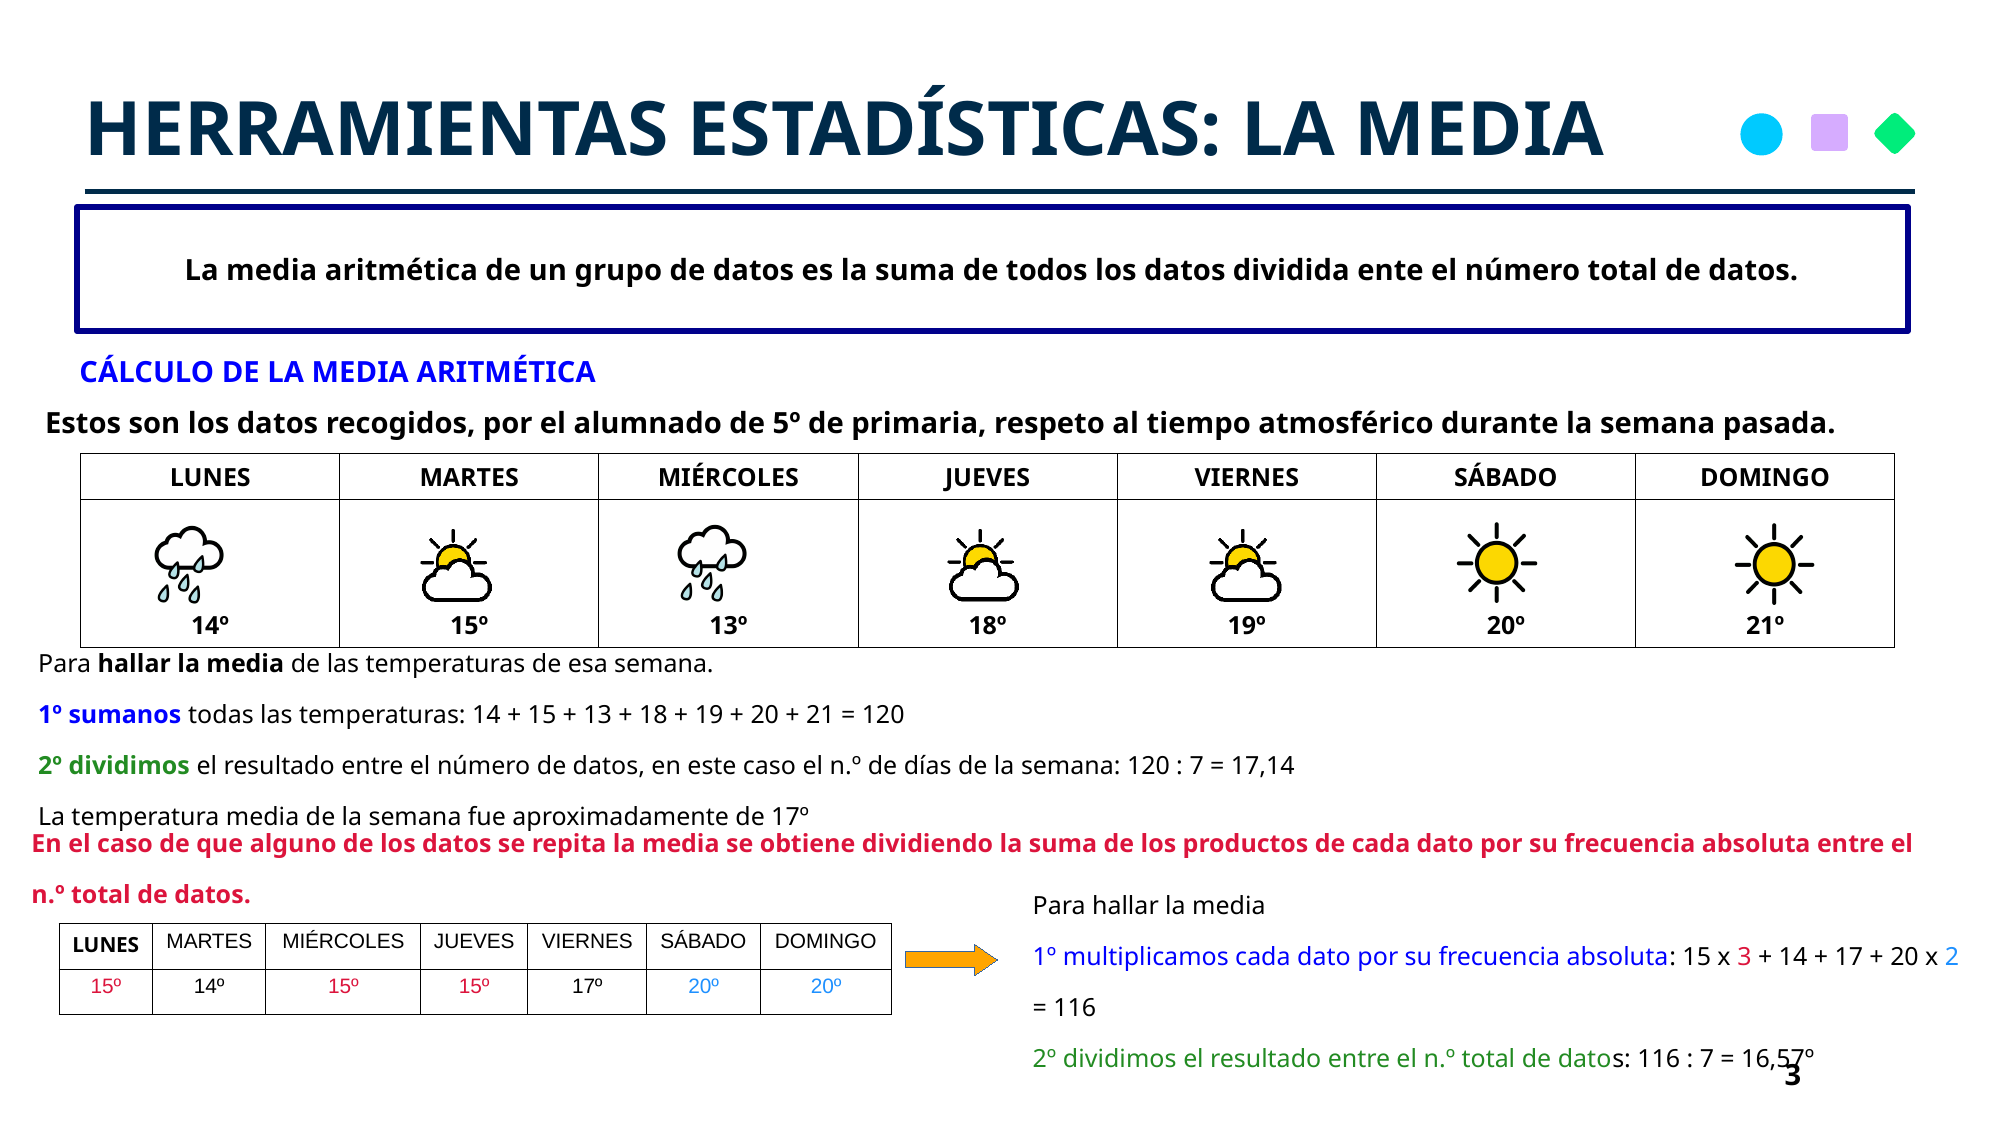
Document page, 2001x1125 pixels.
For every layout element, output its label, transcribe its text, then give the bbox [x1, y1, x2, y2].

table_header DOMINGO [761, 924, 891, 969]
table_cell 14º [153, 970, 265, 1014]
picture [412, 522, 498, 608]
picture [146, 520, 230, 607]
table_cell 18º [859, 500, 1117, 634]
table_cell 19º [1118, 500, 1376, 634]
table_cell 20º [647, 970, 760, 1014]
picture [669, 519, 754, 605]
text_box [905, 944, 998, 976]
table_header MIÉRCOLES [599, 454, 858, 499]
table_cell 20º [761, 970, 891, 1014]
table_cell 21º [1636, 500, 1894, 647]
title HERRAMIENTAS ESTADÍSTICAS: LA MEDIA [84, 20, 1654, 178]
table_cell 15º [340, 500, 598, 634]
table_cell 14º [81, 500, 339, 634]
text_box Para hallar la media de las temperaturas de esa semana. 1º sumanos todas las temperaturas: 14 + 15 + 13 + 18 + 19 + 20 + 21 = 120 2º dividimos el resultado entre el número de datos, en este caso el n.º de días de la semana: 120 : 7 = 17,14 La temperatura media de la semana fue aproximadamente de 17º [0, 634, 1505, 827]
picture [1731, 520, 1816, 606]
text_box En el caso de que alguno de los datos se repita la media se obtiene dividiendo la suma de los productos de cada dato por su frecuencia absoluta entre el n.º total de datos. [1, 806, 1947, 914]
table_header JUEVES [859, 454, 1117, 499]
picture [939, 522, 1025, 608]
table_header MARTES [153, 924, 265, 969]
text_box CÁLCULO DE LA MEDIA ARITMÉTICA [57, 318, 619, 369]
table_header VIERNES [1118, 454, 1376, 499]
table_cell 15º [266, 970, 420, 1014]
table_cell 17º [528, 970, 646, 1014]
table_header DOMINGO [1636, 454, 1894, 499]
table_cell 15º [421, 970, 527, 1014]
table_cell 15º [60, 970, 152, 1014]
table_header LUNES [60, 924, 152, 969]
text_box Para hallar la media 1º multiplicamos cada dato por su frecuencia absoluta: 15 x 3 + 14 + 17 + 20 x 2 = 116 2º dividimos el resultado entre el n.º total de datos: 116 : 7 = 16,57º [1010, 887, 1982, 1058]
picture [1454, 519, 1538, 605]
table_header MARTES [340, 454, 598, 499]
text_box La media aritmética de un grupo de datos es la suma de todos los datos dividida ente el número total de datos. [76, 207, 1908, 332]
table_cell 13º [599, 500, 858, 634]
table_header VIERNES [528, 924, 646, 969]
text_box Estos son los datos recogidos, por el alumnado de 5º de primaria, respeto al tiempo atmosférico durante la semana pasada. [17, 369, 1866, 476]
picture [1202, 522, 1288, 608]
table_header SÁBADO [1377, 454, 1635, 499]
table_cell 20º [1377, 500, 1635, 647]
table_header JUEVES [421, 924, 527, 969]
table_header LUNES [81, 454, 339, 499]
table_header SÁBADO [647, 924, 760, 969]
table_header MIÉRCOLES [266, 924, 420, 969]
